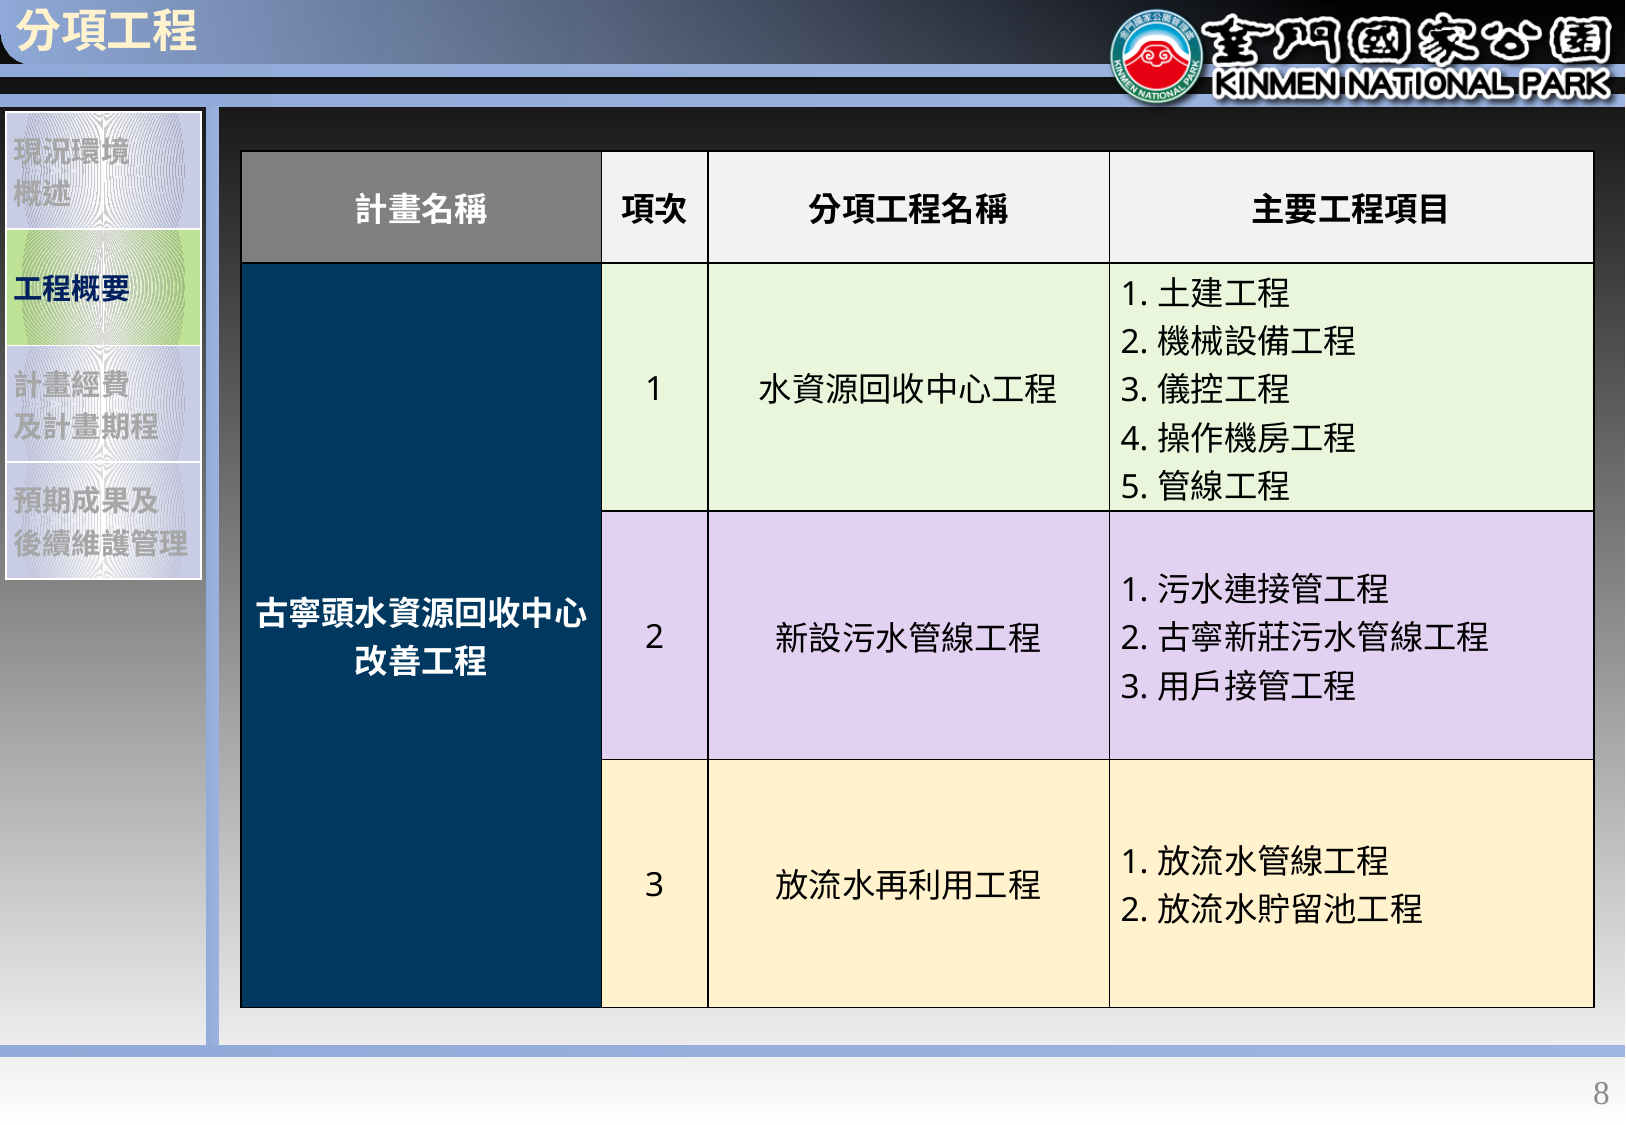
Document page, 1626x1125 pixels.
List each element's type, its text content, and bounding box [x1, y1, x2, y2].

table_header 主要工程項目 [1110, 152, 1593, 262]
table_cell 放流水再利用工程 [709, 760, 1109, 1007]
table_header 分項工程名稱 [709, 152, 1109, 262]
table_cell 水資源回收中心工程 [709, 264, 1109, 510]
table_cell 古寧頭水資源回收中心改善工程 [242, 264, 601, 1007]
slide_number <編號> [1259, 1061, 1625, 1122]
picture [1105, 4, 1625, 117]
table_cell 計畫經費 及計畫期程 [7, 346, 200, 461]
table_header 計畫名稱 [242, 152, 601, 262]
table_cell 預期成果及 後續維護管理 [7, 463, 200, 578]
table_cell 2 [602, 512, 707, 759]
table_cell 1.污水連接管工程 2.古寧新莊污水管線工程 3.用戶接管工程 [1110, 512, 1593, 759]
title 分項工程 [0, 0, 1402, 65]
table_header 項次 [602, 152, 707, 262]
table_cell 1.放流水管線工程 2.放流水貯留池工程 [1110, 760, 1593, 1007]
table_cell 新設污水管線工程 [709, 512, 1109, 759]
table_cell 工程概要 [7, 230, 200, 345]
table_header 現況環境 概述 [7, 113, 200, 228]
table_cell 3 [602, 760, 707, 1007]
table_cell 1.土建工程 2.機械設備工程 3.儀控工程 4.操作機房工程 5.管線工程 [1110, 264, 1593, 510]
table_cell 1 [602, 264, 707, 510]
